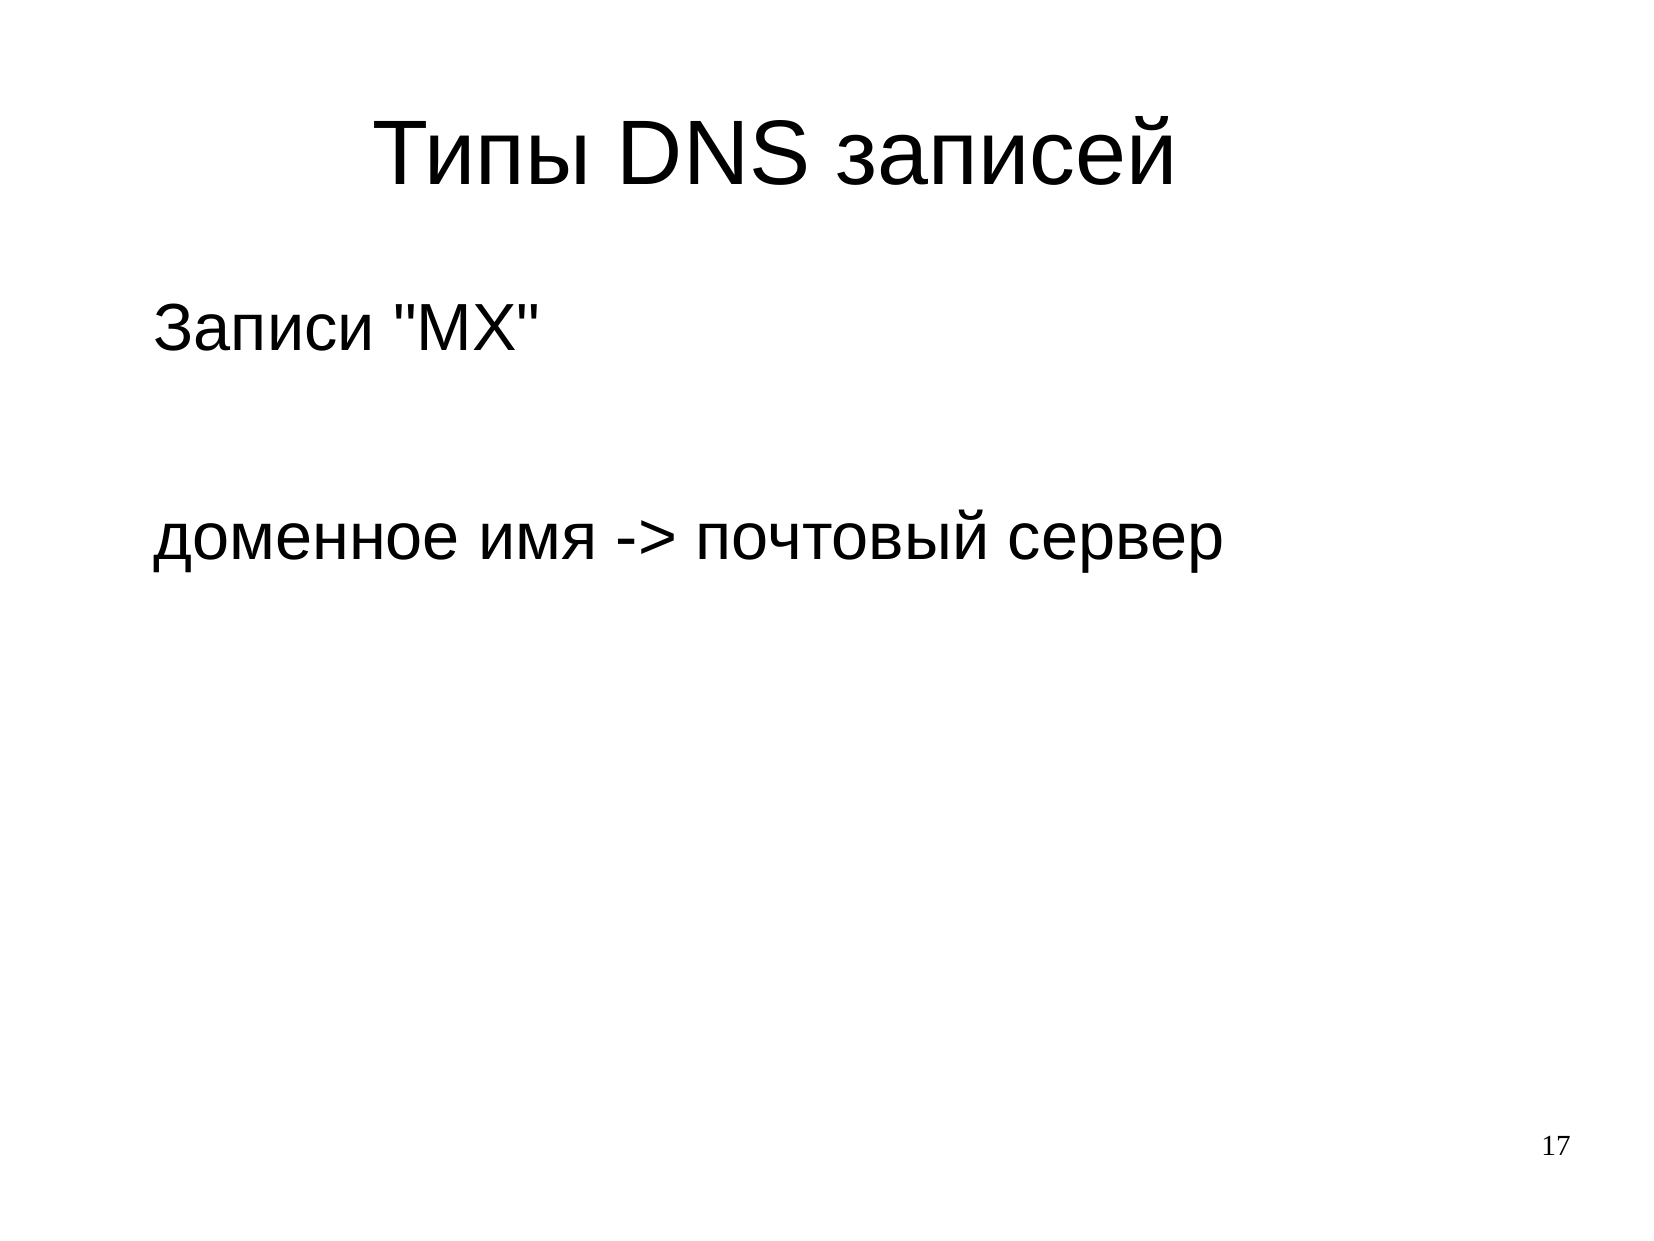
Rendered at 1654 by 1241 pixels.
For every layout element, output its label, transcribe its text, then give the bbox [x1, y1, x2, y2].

list Записи "MX" доменное имя -> почтовый сервер [82, 290, 1571, 1109]
title Типы DNS записей [82, 49, 1571, 257]
